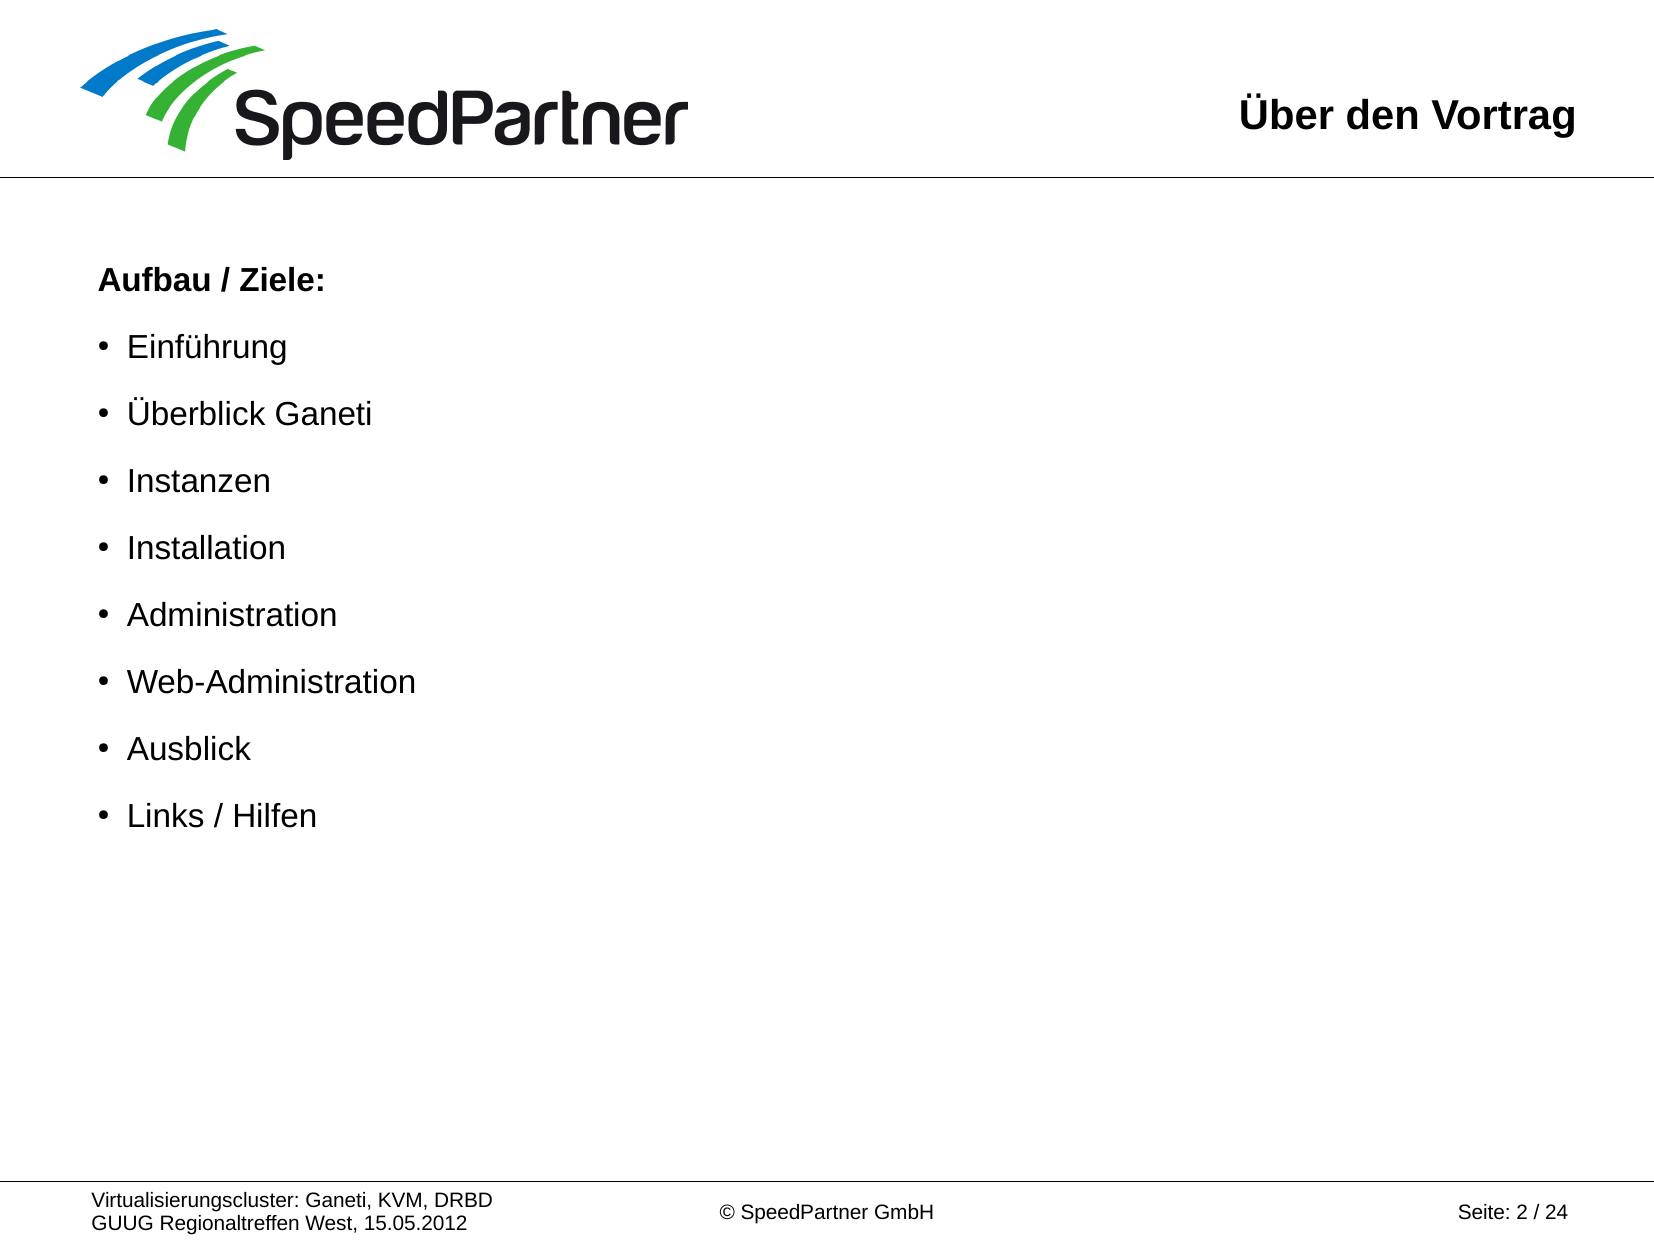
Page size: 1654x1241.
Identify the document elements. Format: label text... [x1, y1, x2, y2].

picture [80, 29, 688, 160]
text_box Aufbau / Ziele: Einführung Überblick Ganeti Instanzen Installation Administration Web-Administration Ausblick Links / Hilfen [82, 253, 1565, 1177]
title Über den Vortrag [590, 70, 1577, 160]
